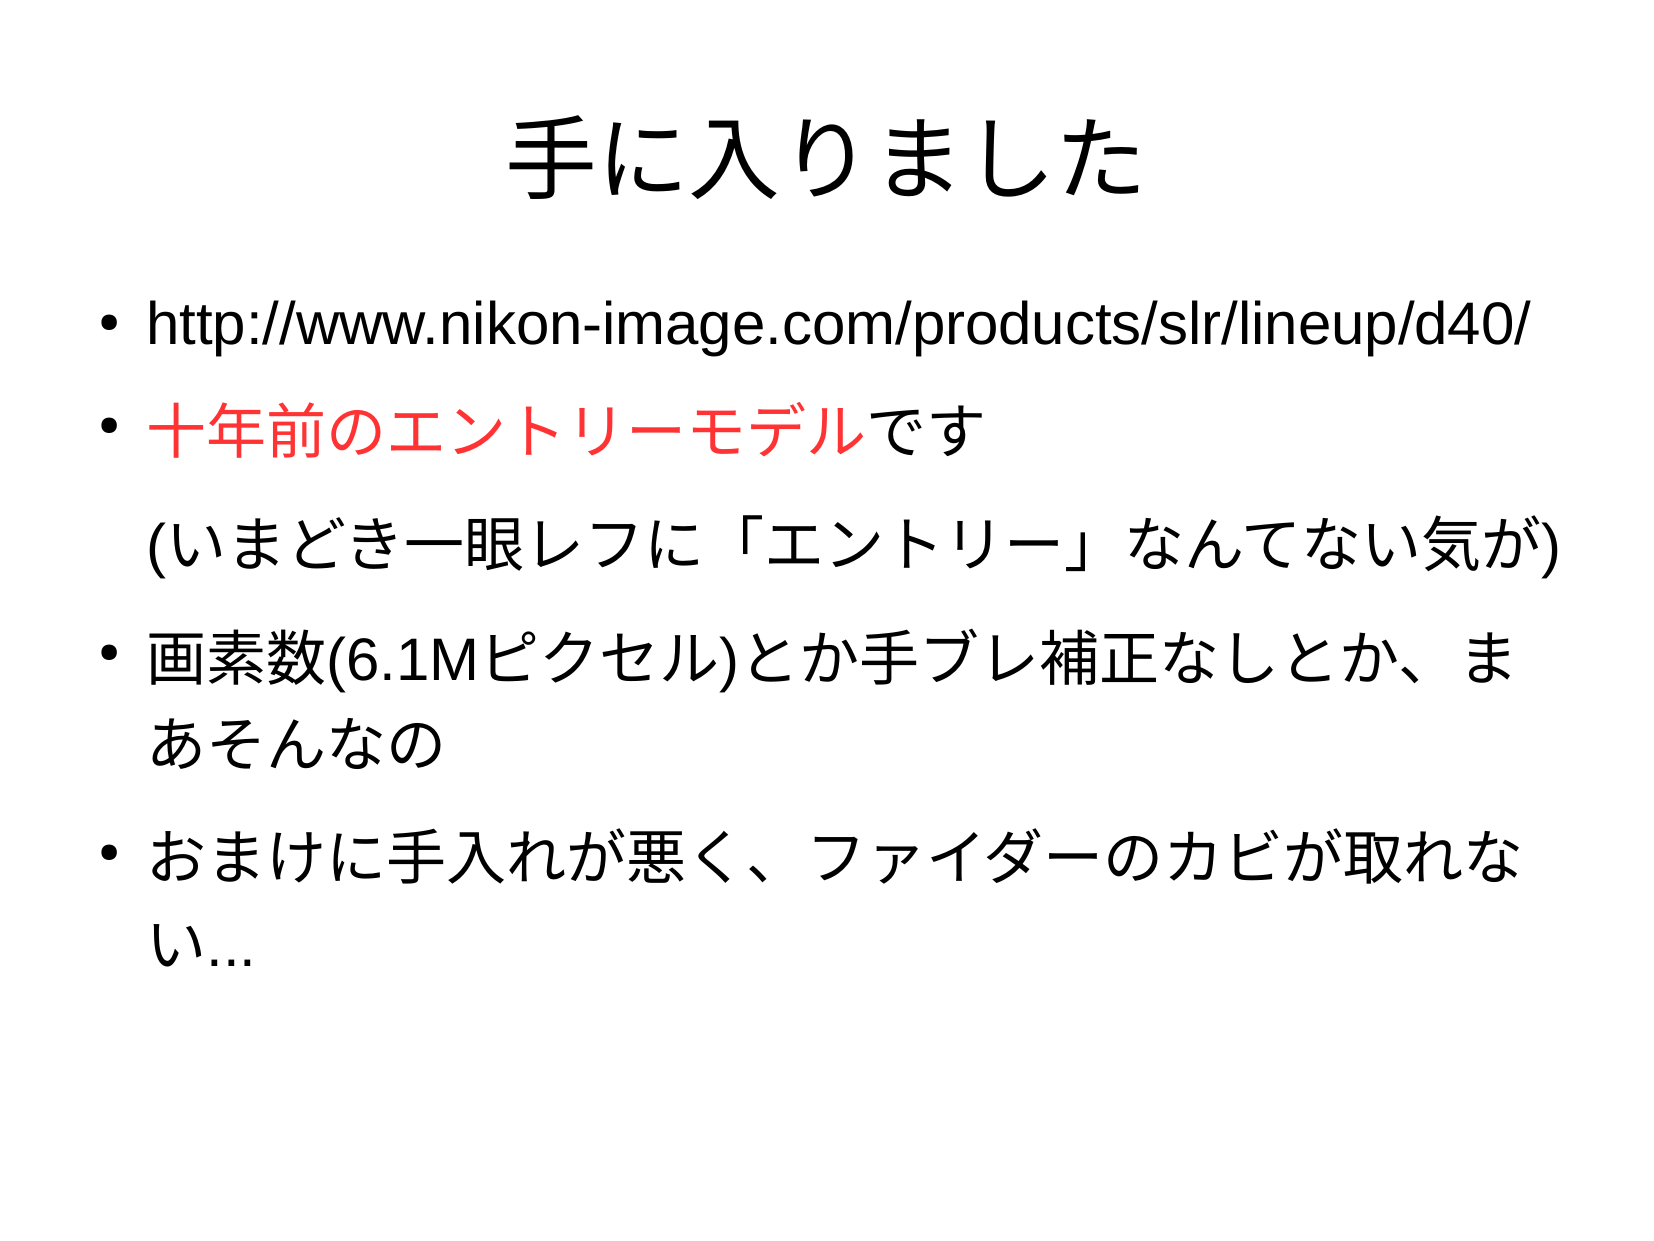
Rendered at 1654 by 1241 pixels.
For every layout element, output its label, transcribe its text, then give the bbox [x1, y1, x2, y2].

title 手に入りました [82, 49, 1571, 257]
list http://www.nikon-image.com/products/slr/lineup/d40/ 十年前のエントリーモデルです (いまどき一眼レフに「エントリー」なんてない気が) 画素数(6.1Mピクセル)とか手ブレ補正なしとか、まあそんなの おまけに手入れが悪く、ファイダーのカビが取れない... [82, 290, 1571, 1010]
